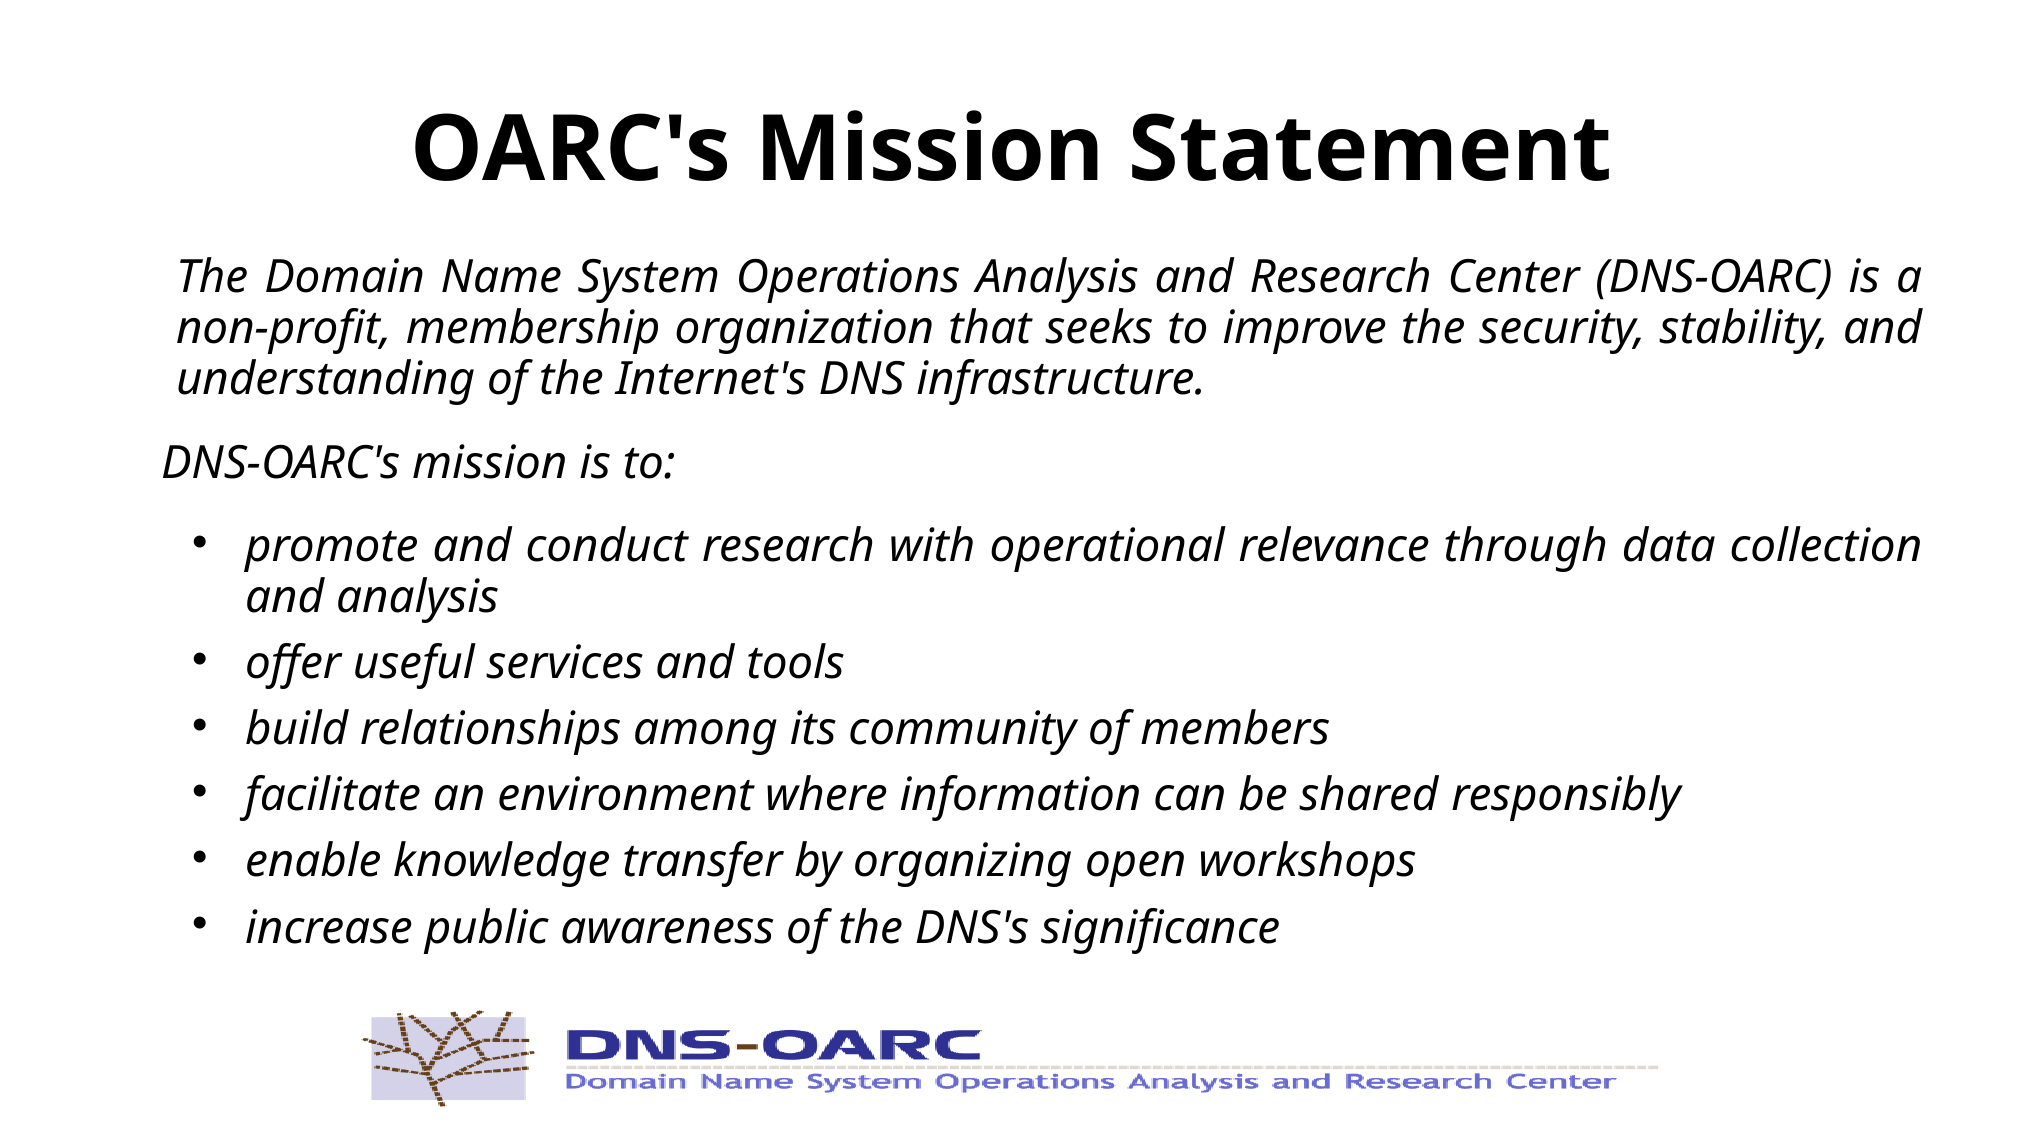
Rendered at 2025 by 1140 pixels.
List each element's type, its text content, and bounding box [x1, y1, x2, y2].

title OARC's Mission Statement [101, 45, 1924, 236]
list The Domain Name System Operations Analysis and Research Center (DNS-OARC) is a non-profit, membership organization that seeks to improve the security, stability, and understanding of the Internet's DNS infrastructure. DNS-OARC's mission is to: promote and conduct research with operational relevance through data collection and analysis offer useful services and tools build relationships among its community of members facilitate an environment where information can be shared responsibly enable knowledge transfer by organizing open workshops increase public awareness of the DNS's significance [101, 248, 1924, 973]
picture [289, 1004, 1700, 1113]
